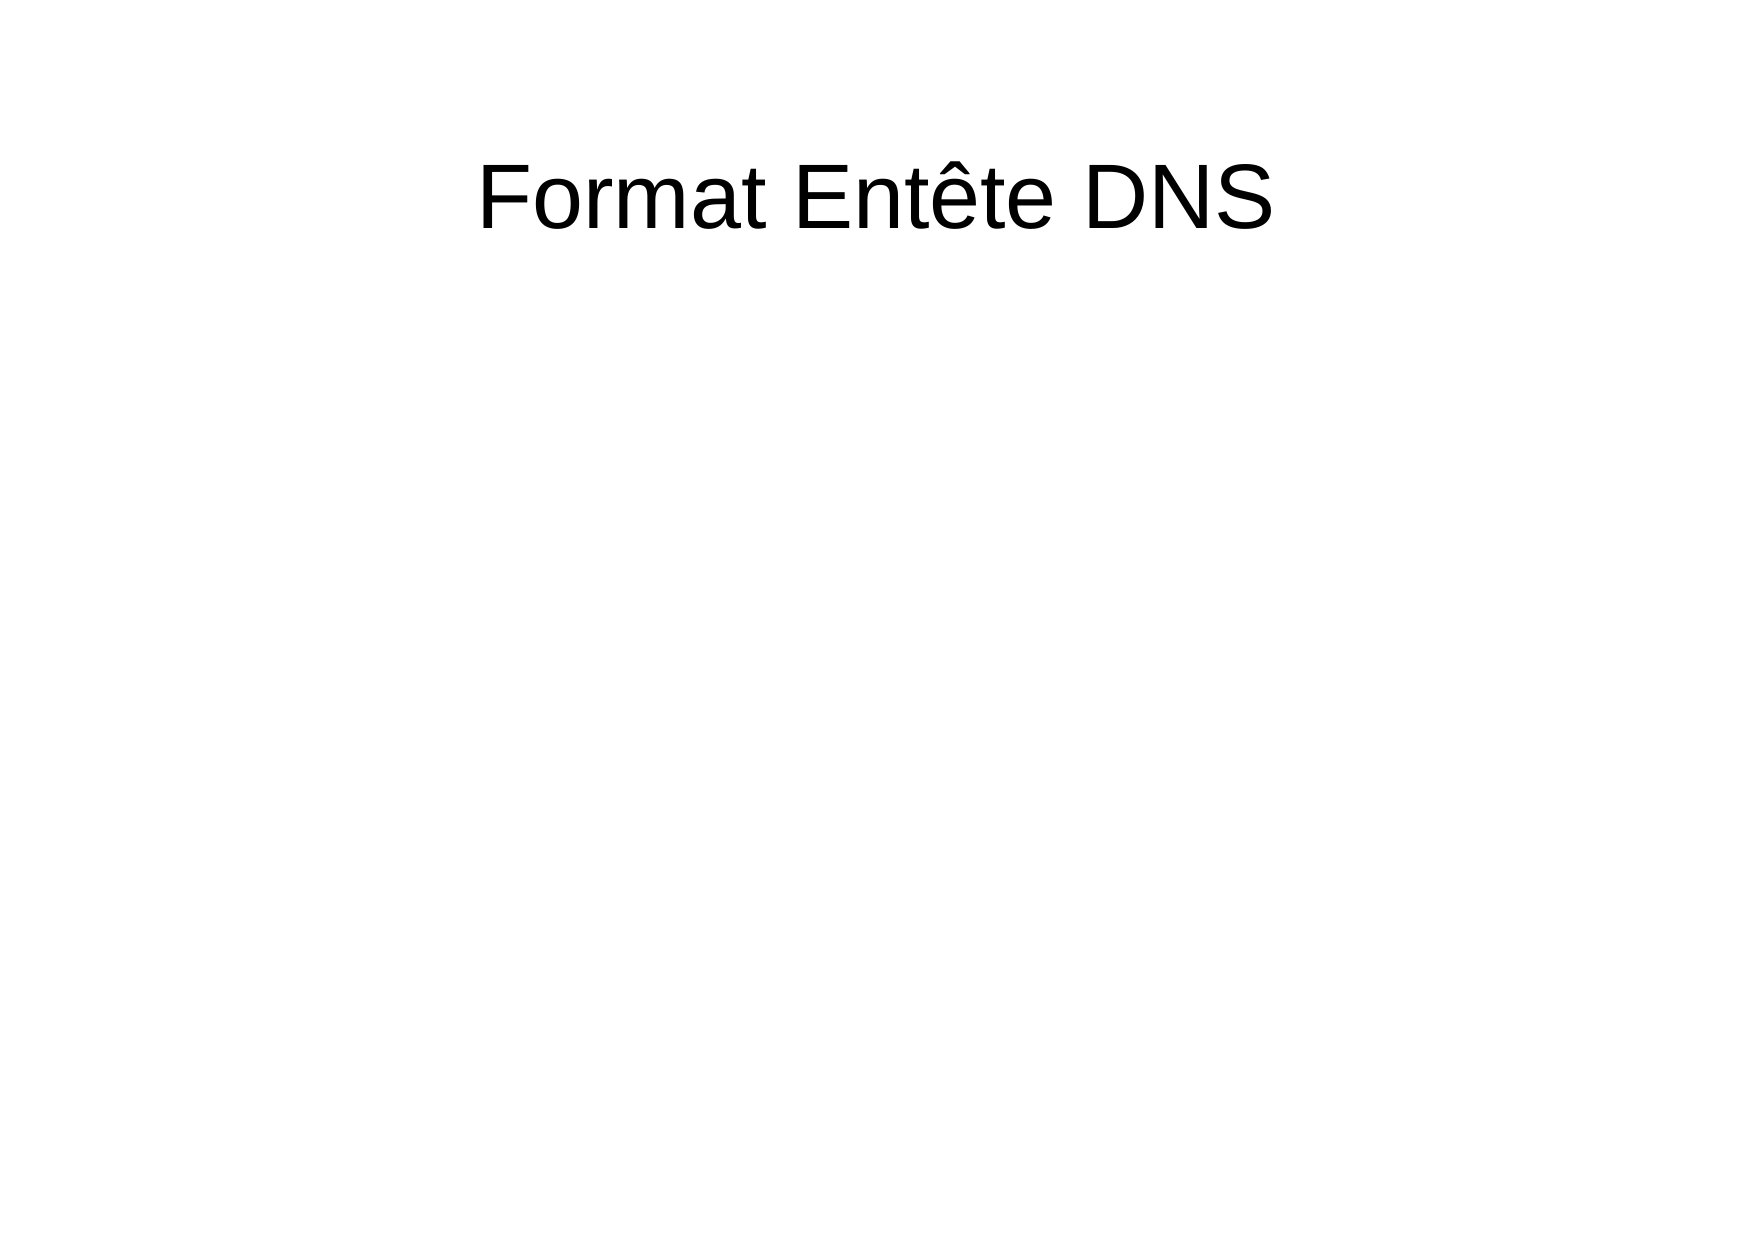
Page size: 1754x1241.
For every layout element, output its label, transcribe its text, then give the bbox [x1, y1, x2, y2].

title Format Entête DNS [145, 102, 1608, 291]
